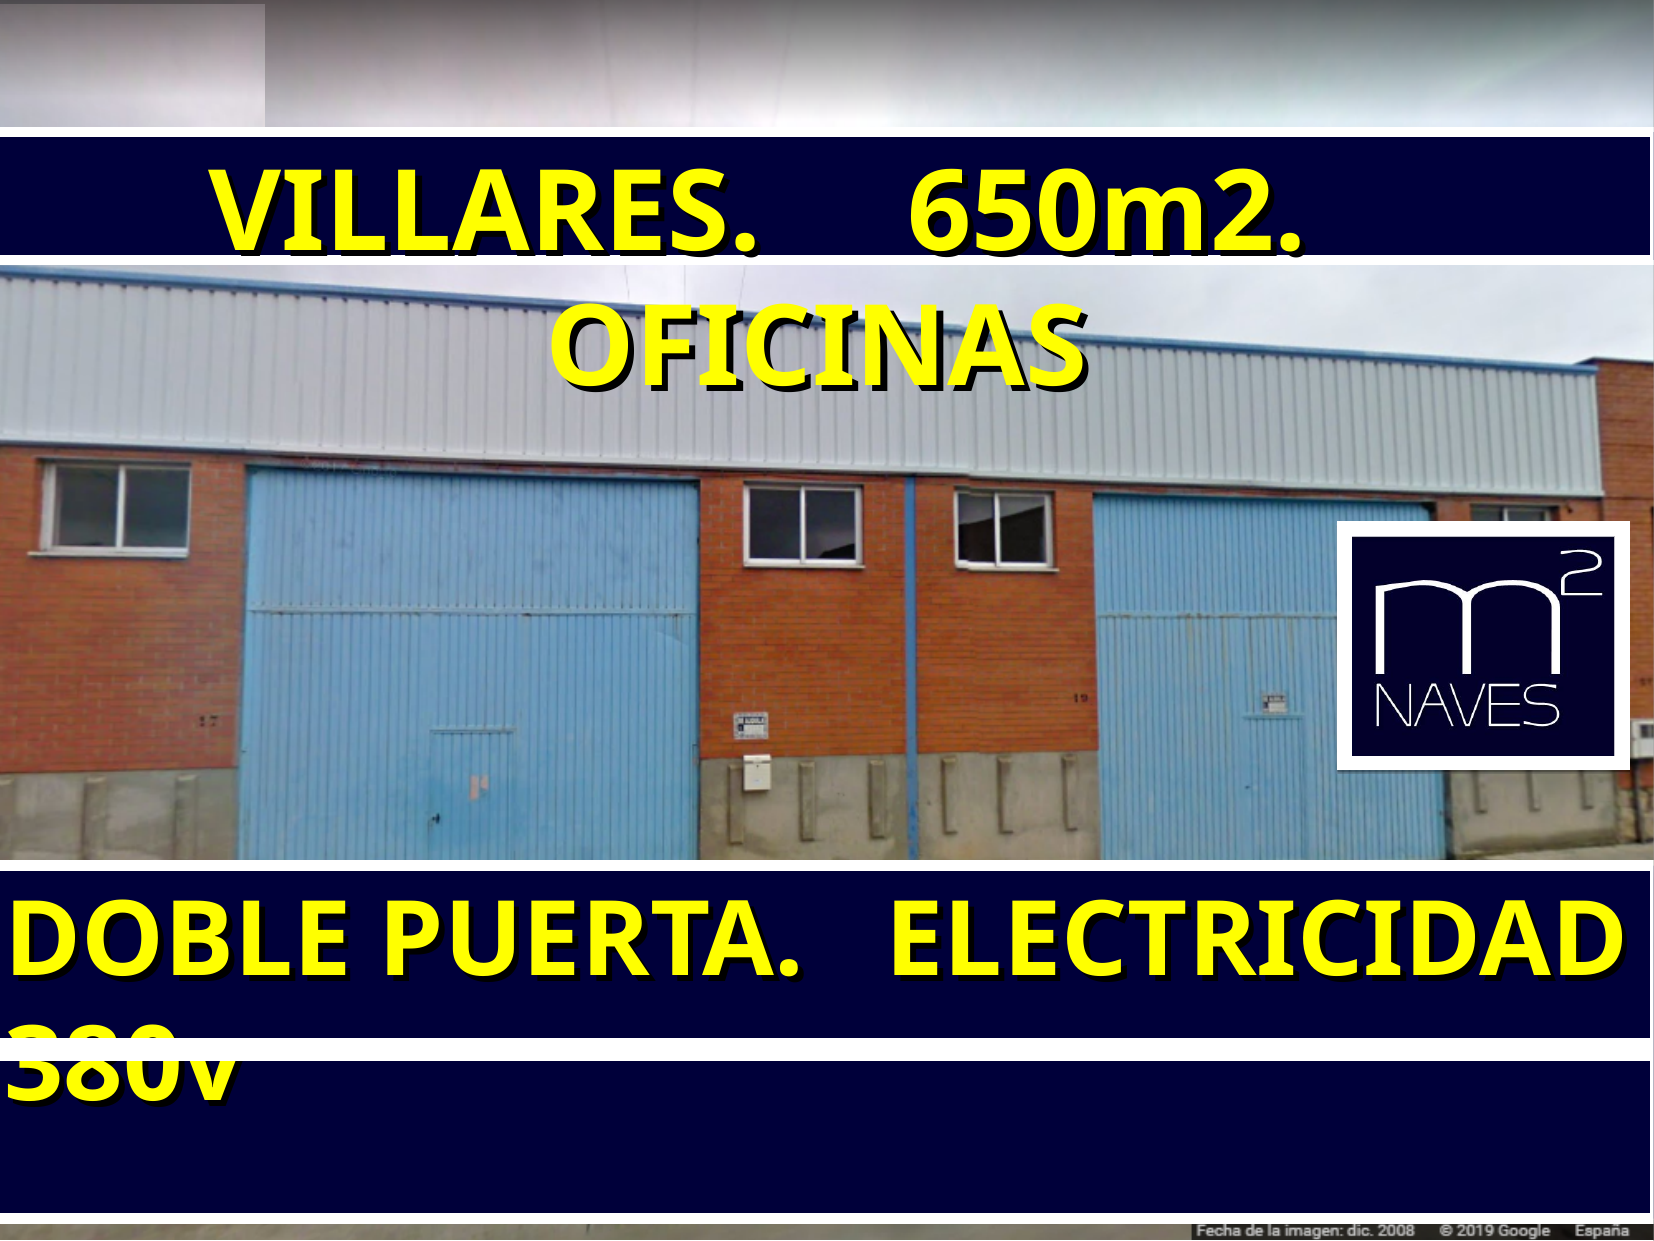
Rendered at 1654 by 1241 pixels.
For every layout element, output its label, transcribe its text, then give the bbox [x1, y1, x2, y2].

title DOBLE PUERTA. ELECTRICIDAD 380v [0, 865, 1654, 1219]
picture [0, 265, 1654, 860]
text_box [0, 1039, 1651, 1060]
picture [0, 1224, 1654, 1241]
title VILLARES. 650m2. OFICINAS [0, 132, 1654, 260]
picture [0, 0, 1654, 127]
